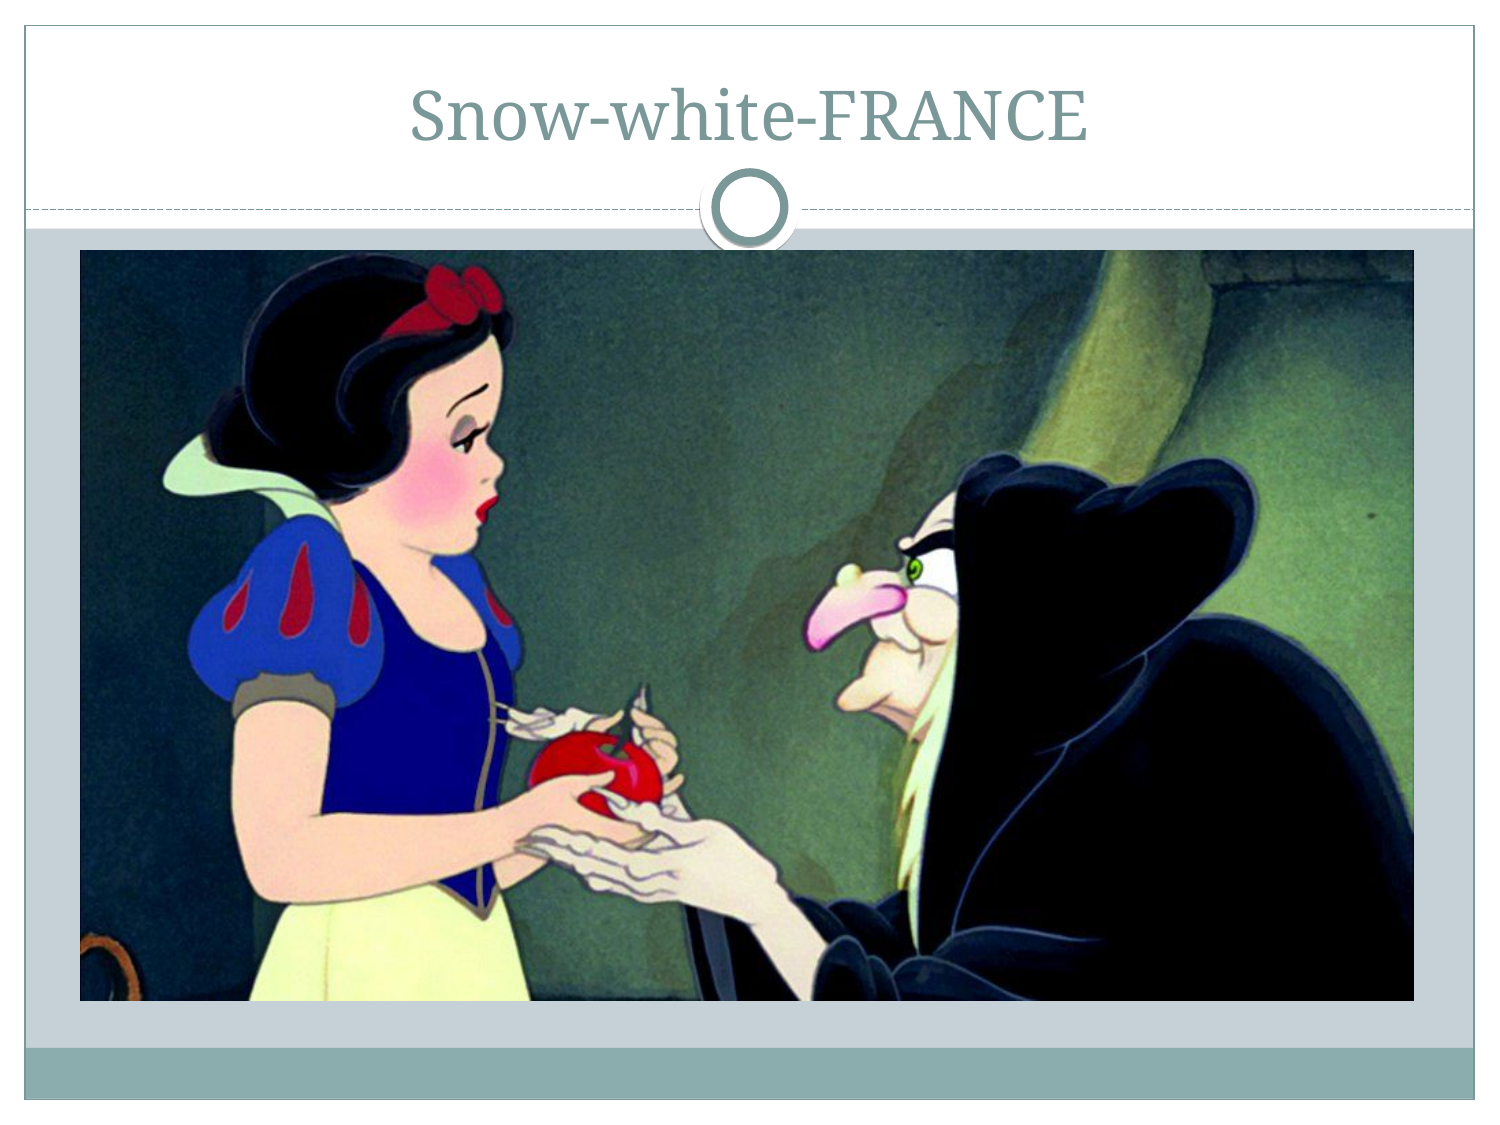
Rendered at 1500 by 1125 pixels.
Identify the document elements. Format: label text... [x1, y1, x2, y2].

title Snow-white-FRANCE [49, 37, 1450, 162]
picture [80, 250, 1414, 1001]
